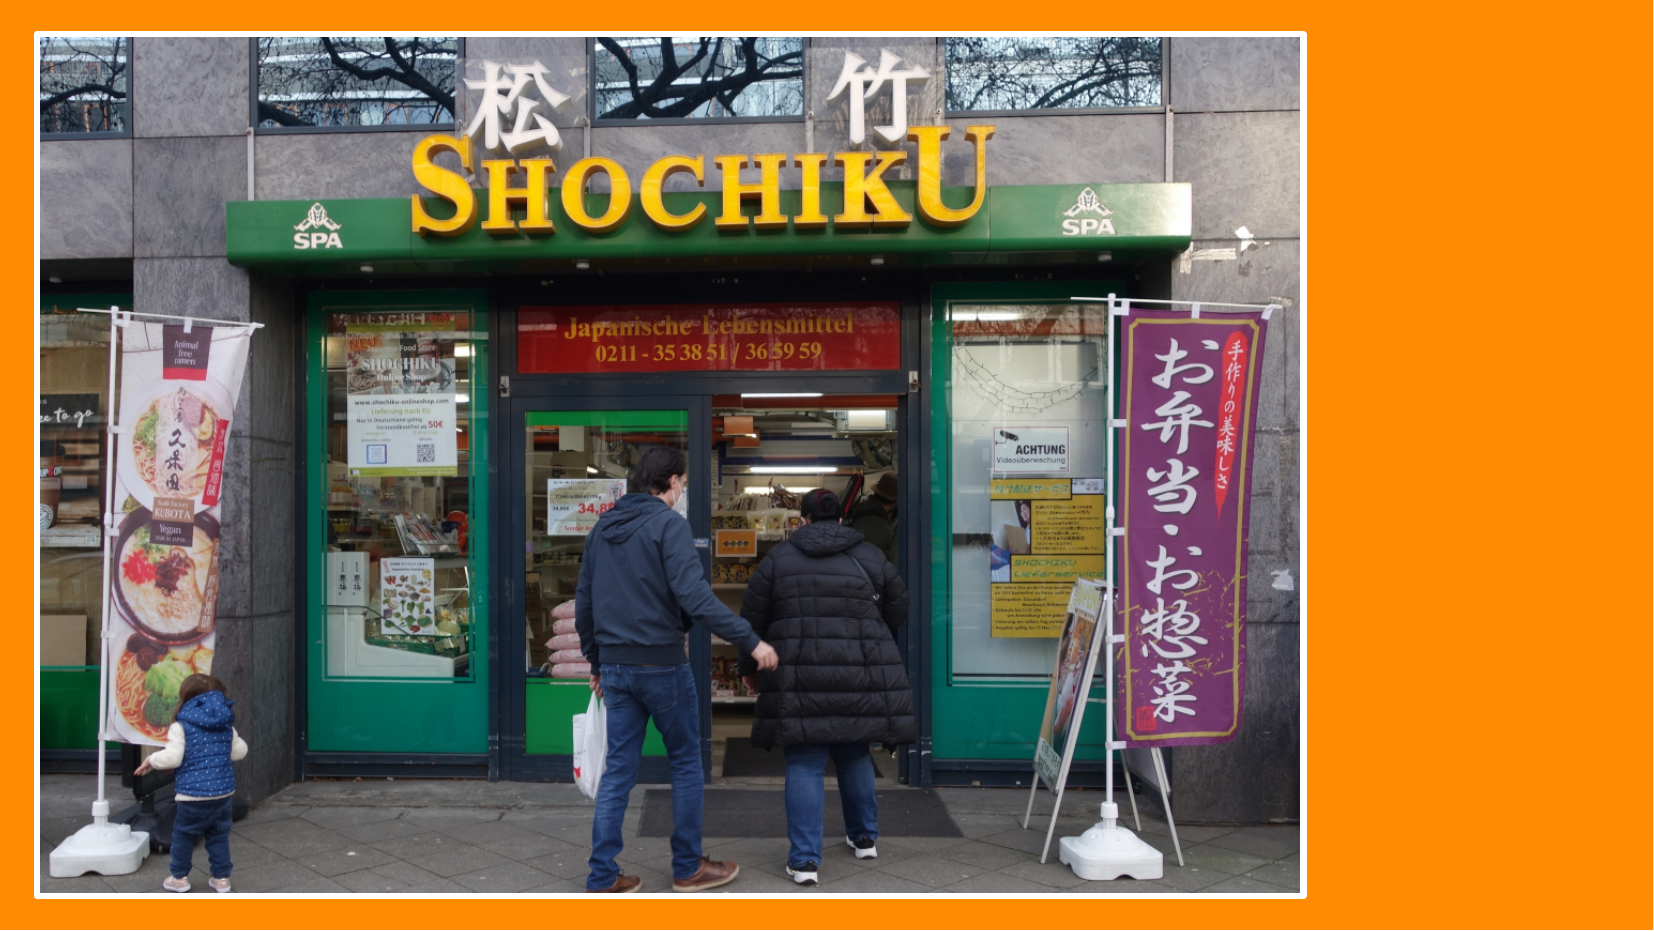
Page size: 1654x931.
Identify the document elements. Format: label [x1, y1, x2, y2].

picture [39, 37, 1301, 893]
